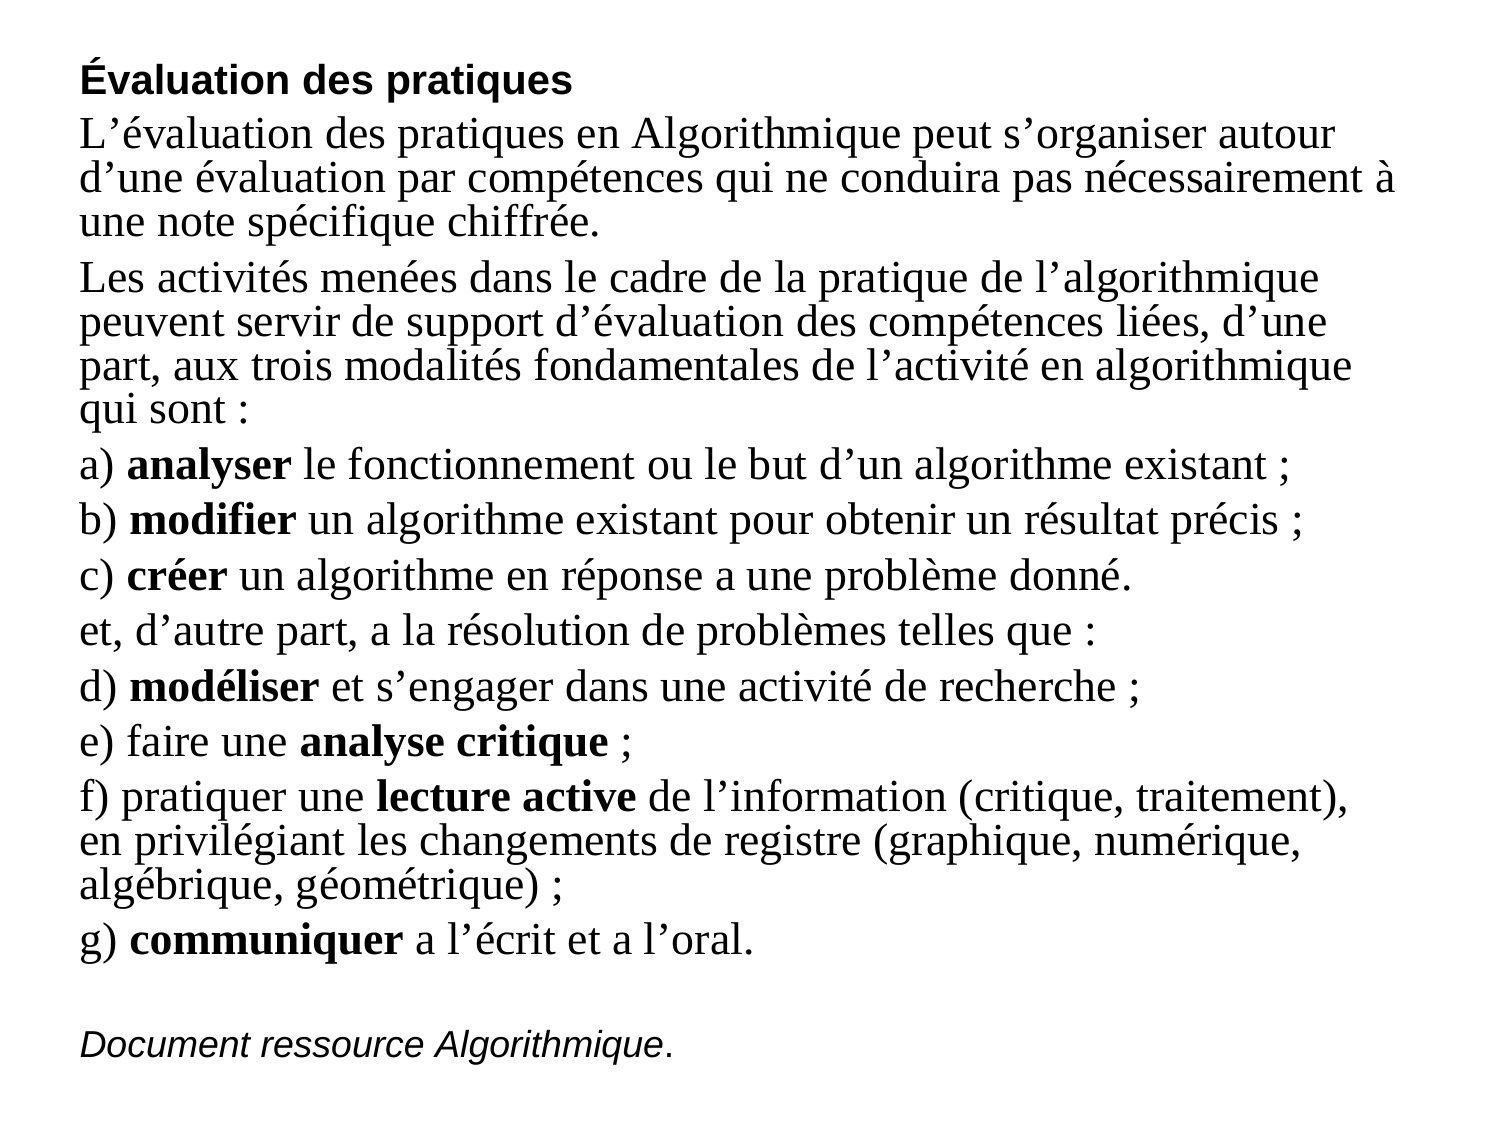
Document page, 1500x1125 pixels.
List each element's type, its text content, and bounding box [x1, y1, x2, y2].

list Évaluation des pratiques L’évaluation des pratiques en Algorithmique peut s’organiser autour d’une évaluation par compétences qui ne conduira pas nécessairement à une note spécifique chiffrée. Les activités menées dans le cadre de la pratique de l’algorithmique peuvent servir de support d’évaluation des compétences liées, d’une part, aux trois modalités fondamentales de l’activité en algorithmique qui sont : a) analyser le fonctionnement ou le but d’un algorithme existant ; b) modifier un algorithme existant pour obtenir un résultat précis ; c) créer un algorithme en réponse a une problème donné. et, d’autre part, a la résolution de problèmes telles que : d) modéliser et s’engager dans une activité de recherche ; e) faire une analyse critique ; f) pratiquer une lecture active de l’information (critique, traitement), en privilégiant les changements de registre (graphique, numérique, algébrique, géométrique) ; g) communiquer a l’écrit et a l’oral. Document ressource Algorithmique. [64, 54, 1415, 1073]
